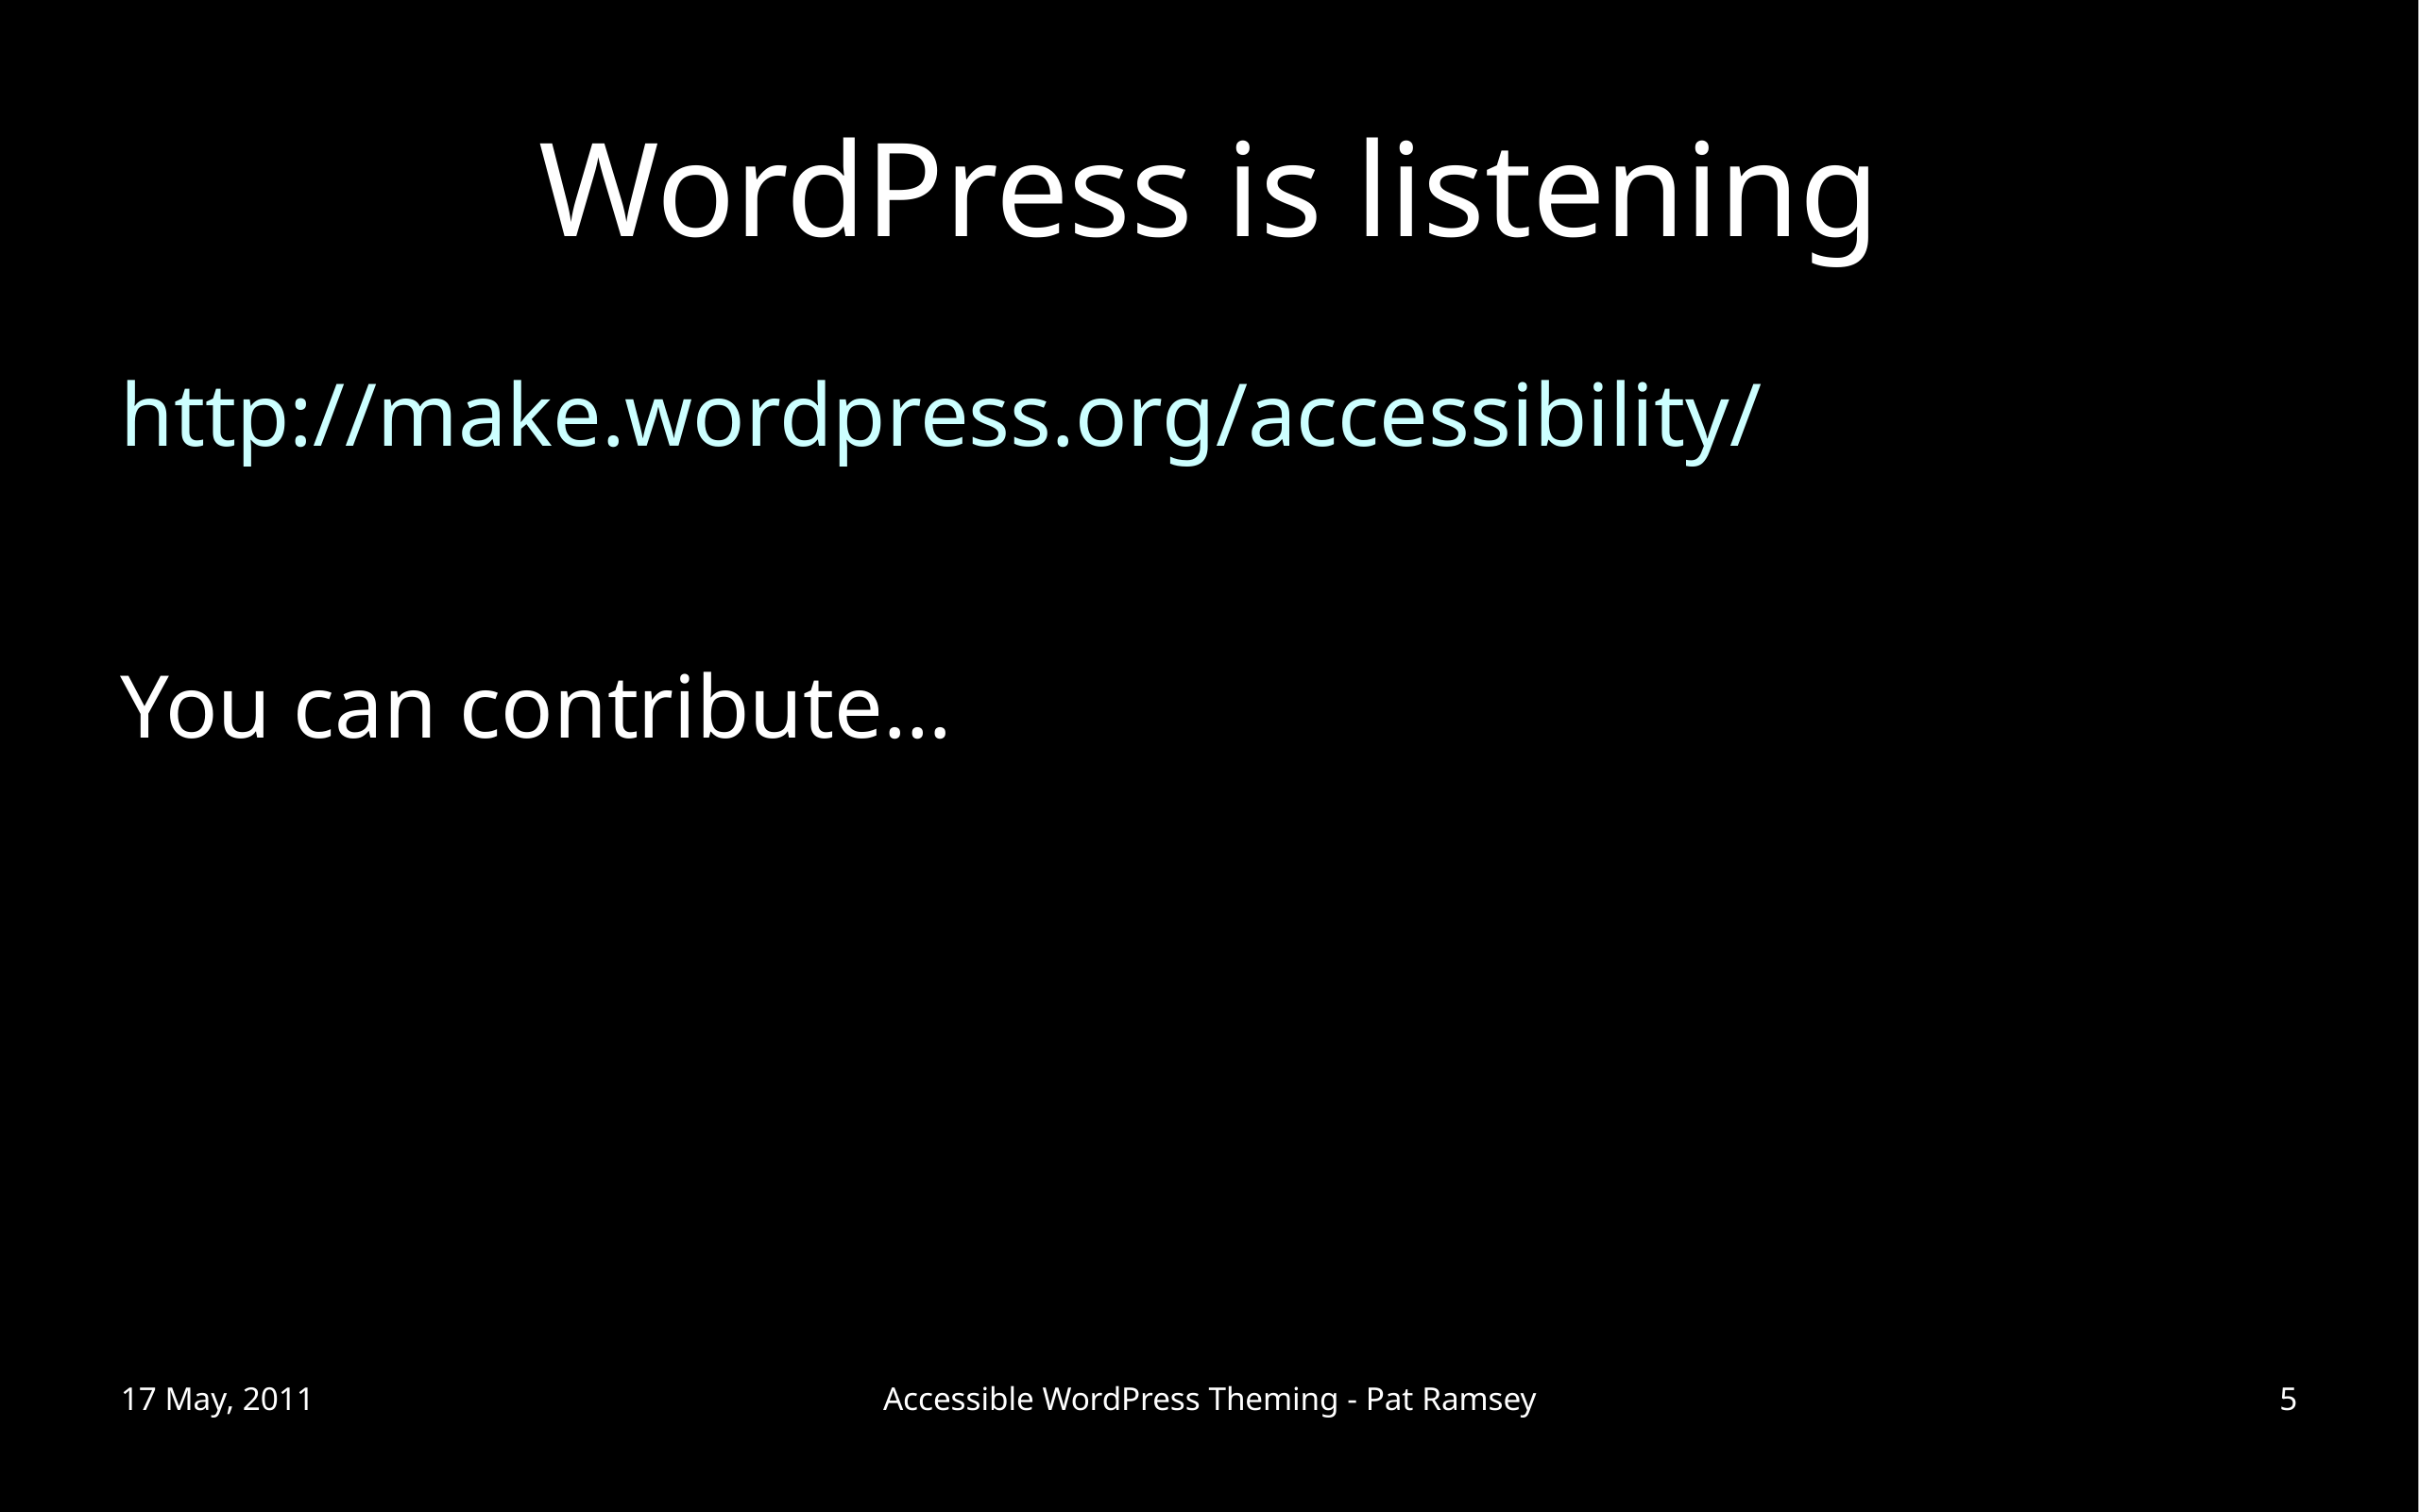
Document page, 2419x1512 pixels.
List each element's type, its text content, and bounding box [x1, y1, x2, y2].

title WordPress is listening [120, 59, 2298, 314]
list http://make.wordpress.org/accessibility/ You can contribute… [120, 353, 2298, 1334]
